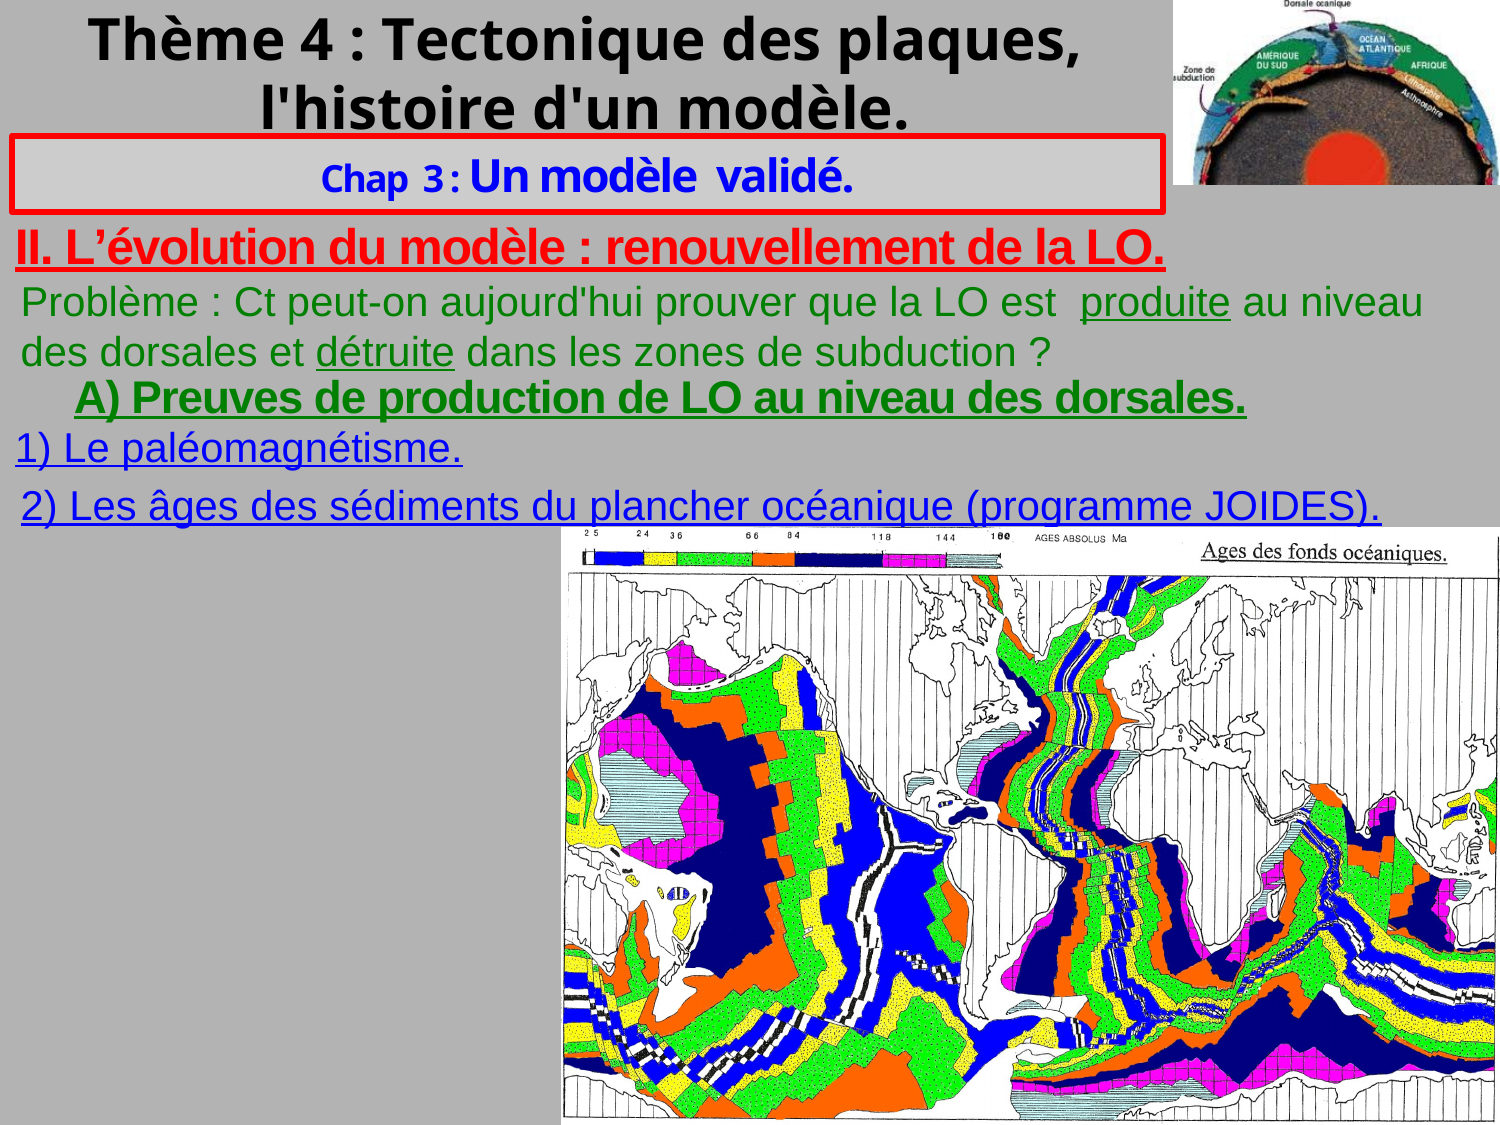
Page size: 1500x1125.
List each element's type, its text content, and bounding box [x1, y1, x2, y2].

text_box 2) Les âges des sédiments du plancher océanique (programme JOIDES). [5, 471, 1447, 537]
text_box Thème 4 : Tectonique des plaques, l'histoire d'un modèle. [0, 0, 1173, 150]
text_box II. L’évolution du modèle : renouvellement de la LO. [0, 206, 1500, 282]
picture [561, 527, 1500, 1125]
text_box Problème : Ct peut-on aujourd'hui prouver que la LO est produite au niveau des dorsales et détruite dans les zones de subduction ? [5, 267, 1477, 383]
text_box Chap 3 : Un modèle validé. [11, 135, 1164, 206]
picture [1173, 0, 1500, 185]
text_box A) Preuves de production de LO au niveau des dorsales. [59, 360, 1270, 431]
text_box 1) Le paléomagnétisme. [0, 413, 591, 479]
